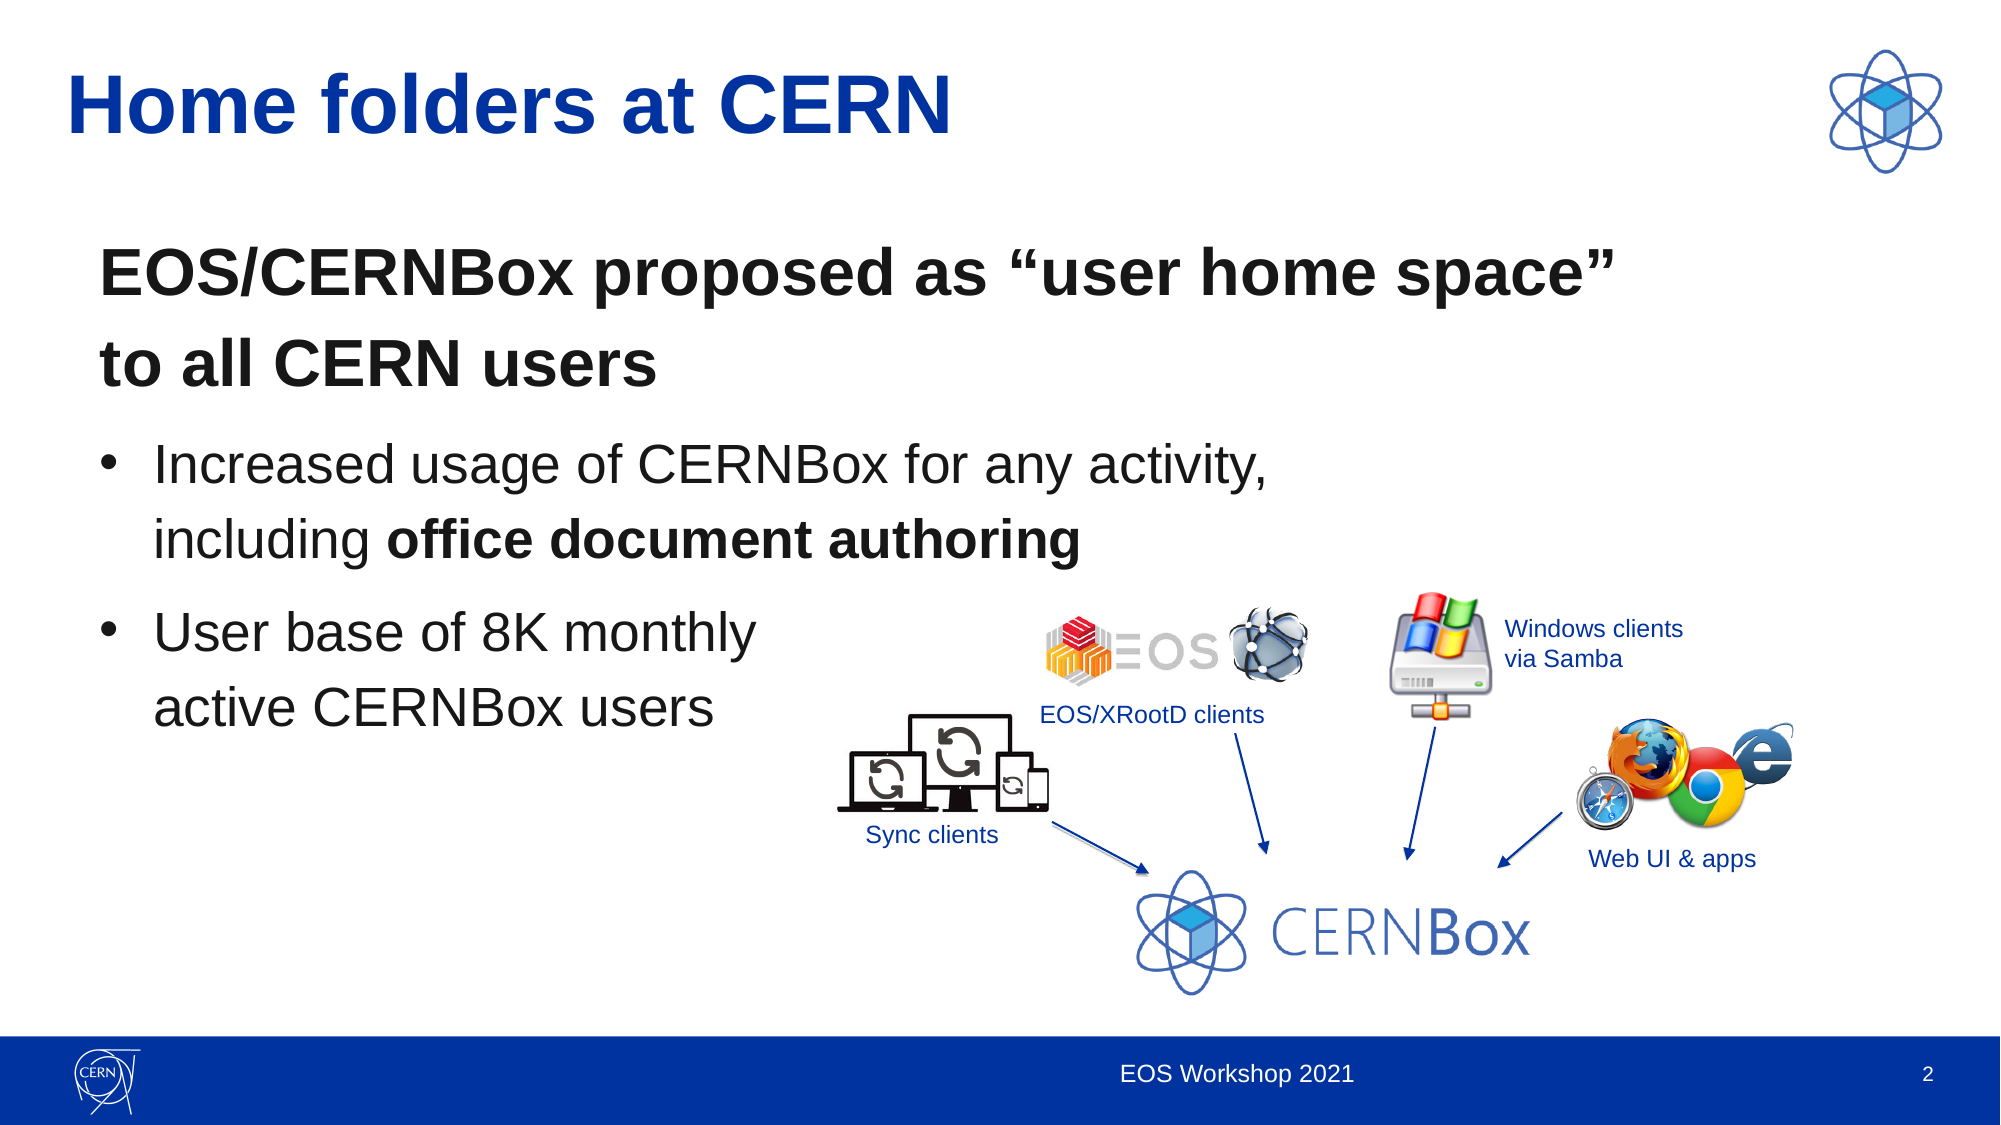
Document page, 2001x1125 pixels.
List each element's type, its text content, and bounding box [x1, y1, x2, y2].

text_box Sync clients [850, 811, 1067, 867]
title Home folders at CERN [66, 61, 1933, 237]
picture [1376, 590, 1506, 723]
picture [0, 1036, 2000, 1125]
list EOS/CERNBox proposed as “user home space” to all CERN users Increased usage of CERNBox for any activity, including office document authoring User base of 8K monthly active CERNBox users [99, 217, 1929, 914]
picture [826, 694, 1059, 832]
picture [1100, 858, 1549, 1006]
text_box Web UI & apps [1546, 835, 1799, 891]
text_box Windows clients via Samba [1506, 604, 1779, 693]
text_box EOS/XRootD clients [1024, 691, 1357, 747]
text_box EOS Workshop 2021 [698, 1042, 1777, 1103]
picture [1036, 593, 1344, 695]
picture [1561, 711, 1809, 842]
picture [1792, 38, 1962, 184]
text_box <number> [1822, 1042, 1934, 1103]
